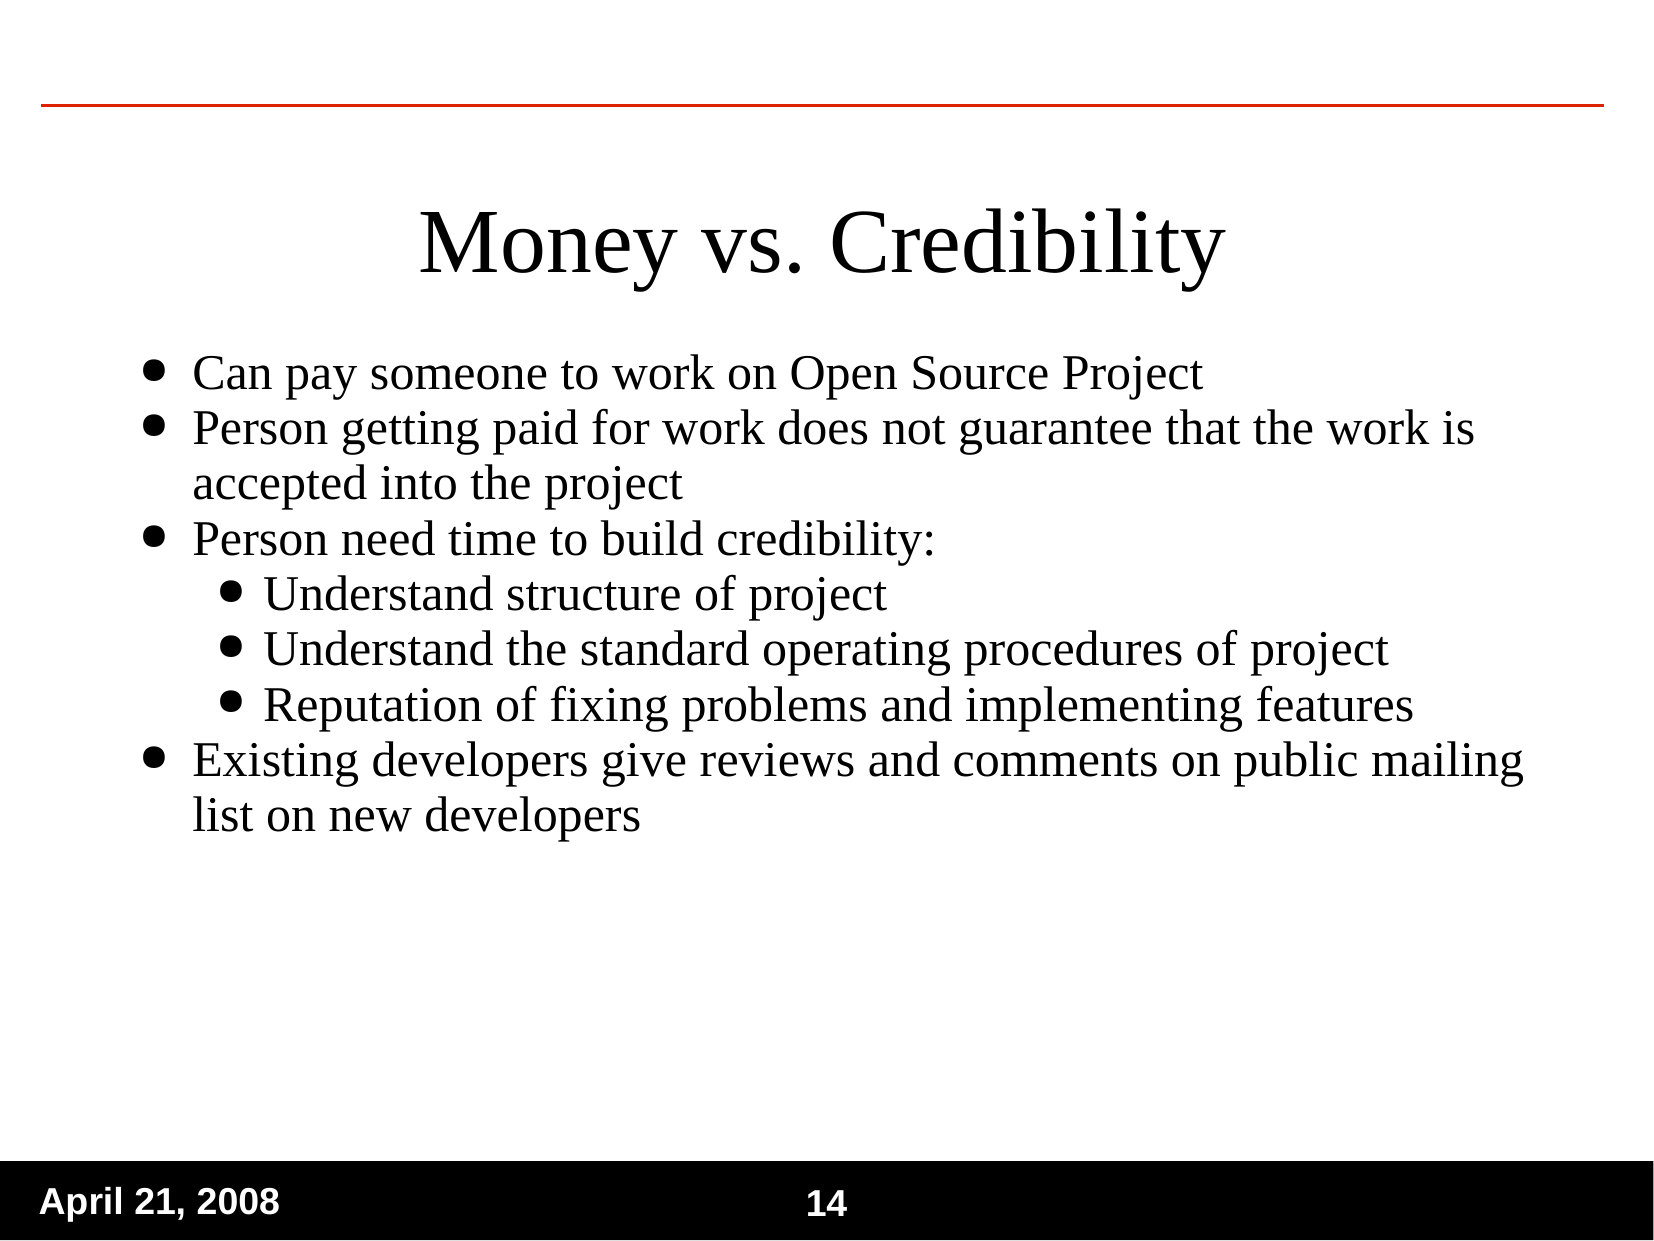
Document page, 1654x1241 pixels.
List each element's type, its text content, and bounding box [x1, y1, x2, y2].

list Can pay someone to work on Open Source Project Person getting paid for work does not guarantee that the work is accepted into the project Person need time to build credibility: Understand structure of project Understand the standard operating procedures of project Reputation of fixing problems and implementing features Existing developers give reviews and comments on public mailing list on new developers [121, 344, 1534, 1127]
title Money vs. Credibility [117, 137, 1530, 346]
